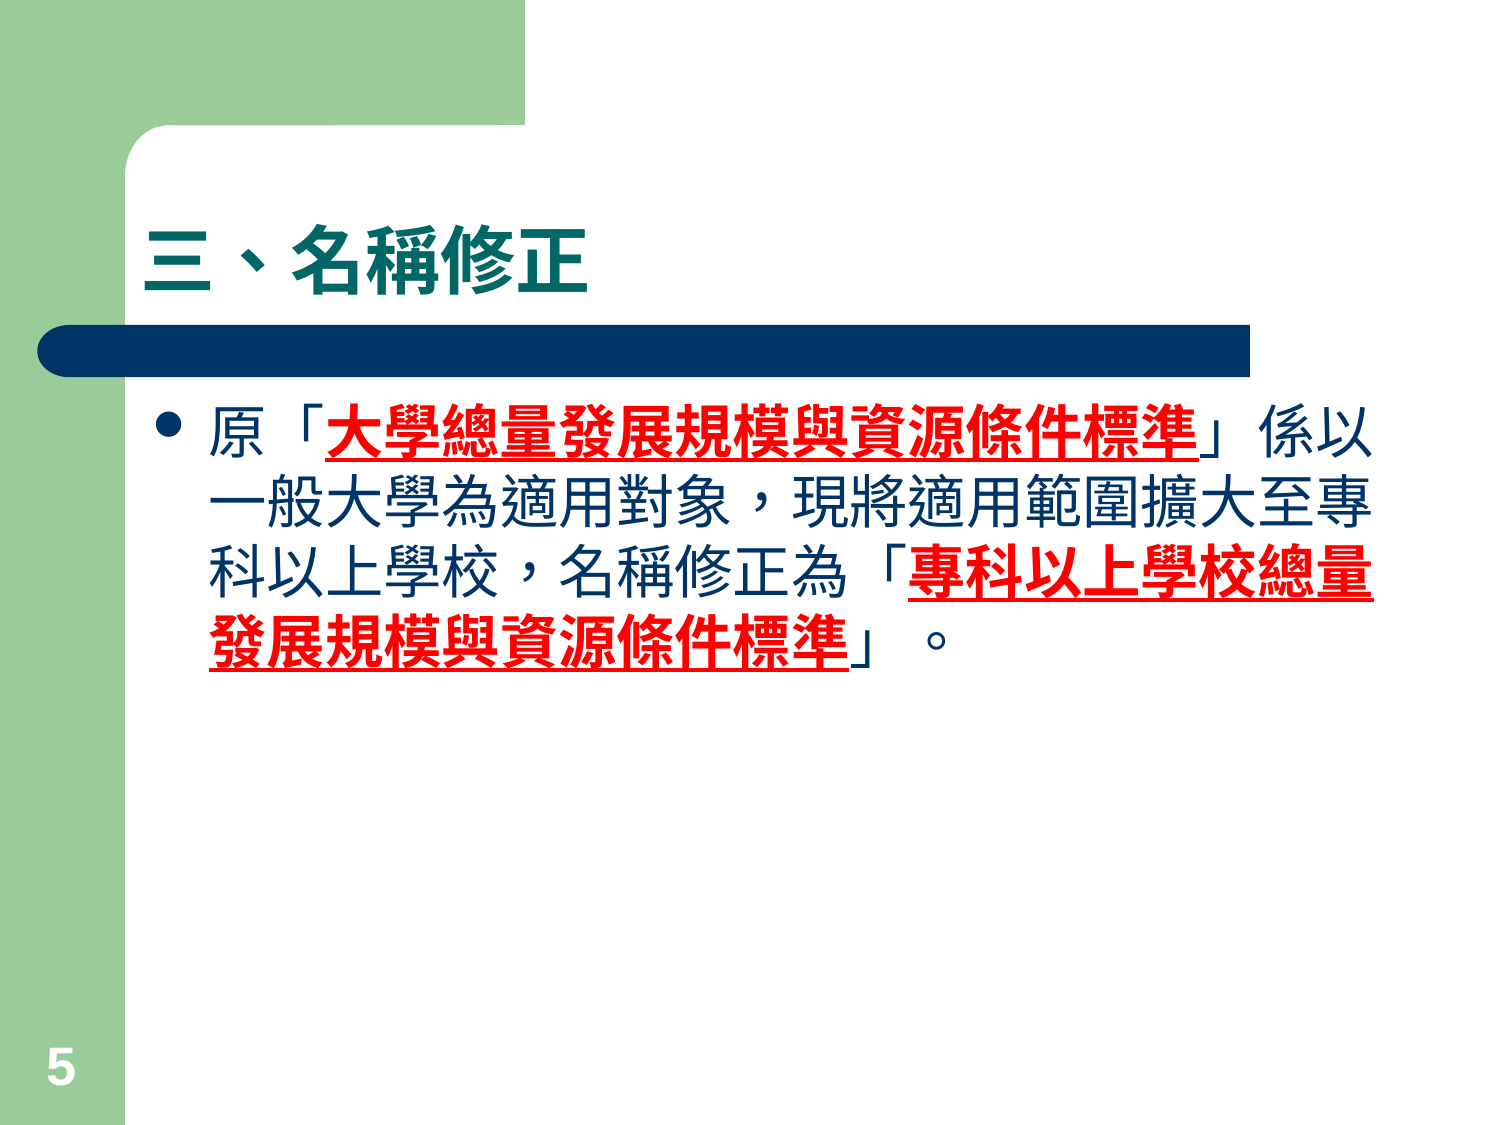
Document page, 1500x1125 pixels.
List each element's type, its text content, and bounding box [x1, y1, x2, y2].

list 原「大學總量發展規模與資源條件標準」係以一般大學為適用對象，現將適用範圍擴大至專科以上學校，名稱修正為「專科以上學校總量發展規模與資源條件標準」。 [137, 387, 1400, 999]
title 三、名稱修正 [125, 125, 1425, 313]
slide_number <編號> [13, 1023, 111, 1105]
